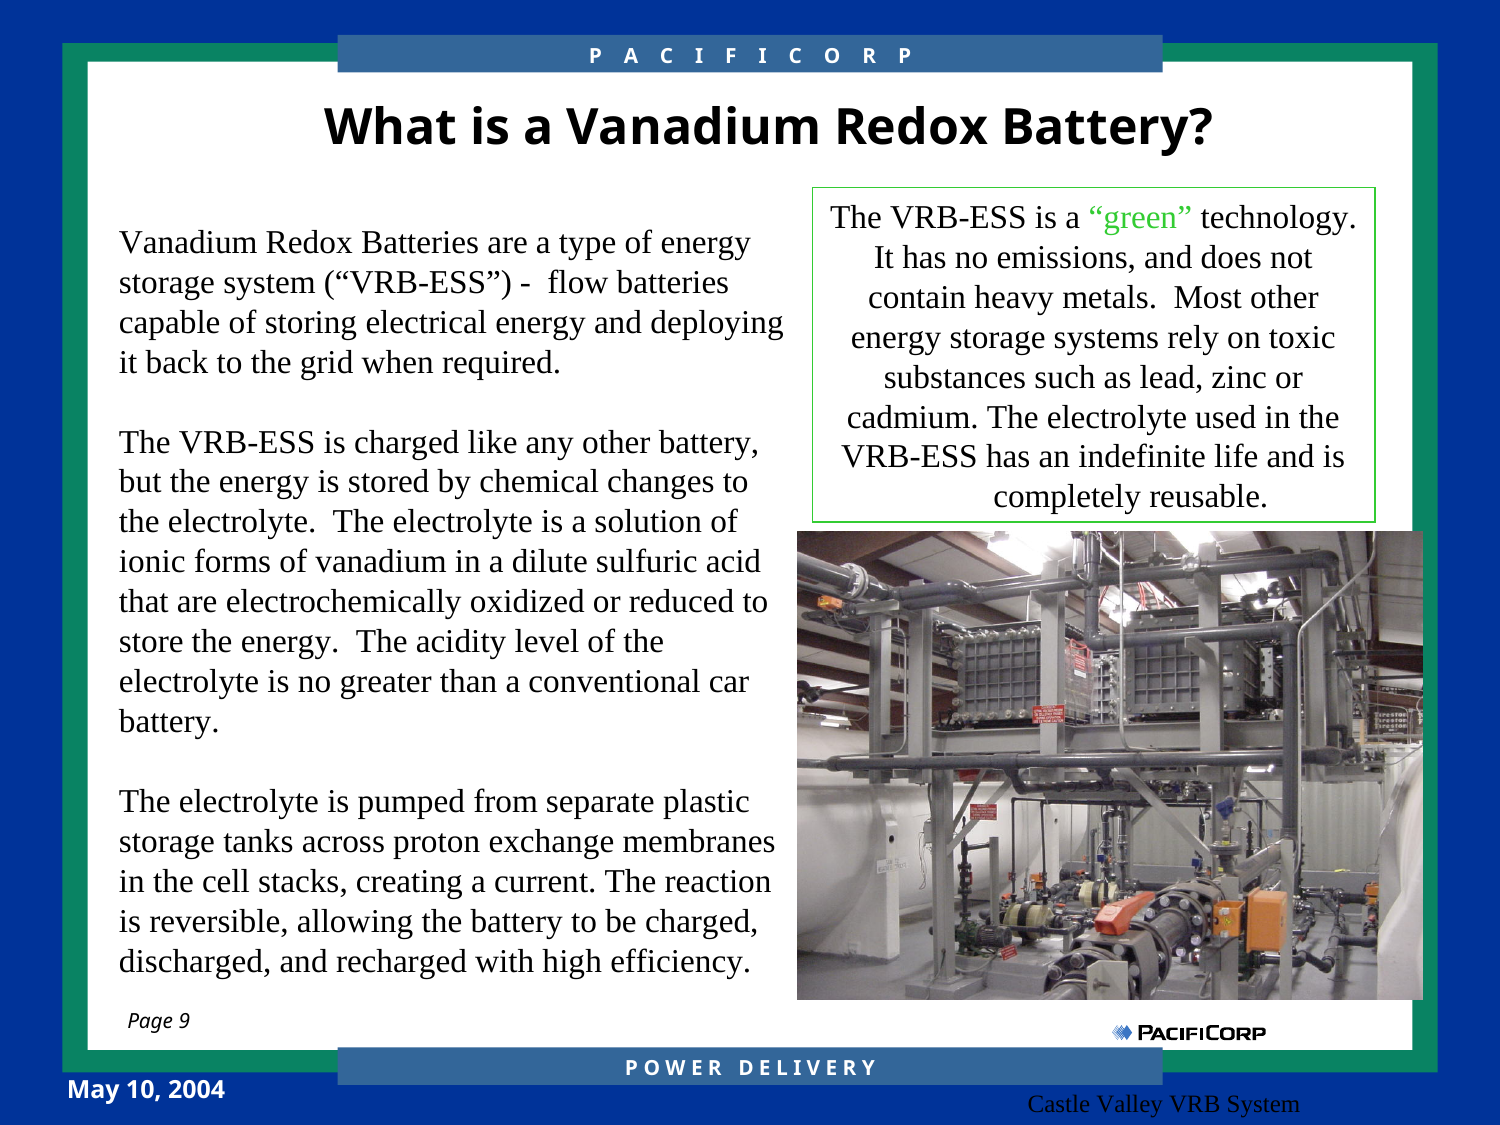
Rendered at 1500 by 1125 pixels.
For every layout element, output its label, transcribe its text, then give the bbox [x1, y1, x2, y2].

text_box The VRB-ESS is a “green” technology. It has no emissions, and does not contain heavy metals. Most other energy storage systems rely on toxic substances such as lead, zinc or cadmium. The electrolyte used in the VRB-ESS has an indefinite life and is completely reusable. [812, 187, 1375, 523]
text_box Vanadium Redox Batteries are a type of energy storage system (“VRB-ESS”) - flow batteries capable of storing electrical energy and deploying it back to the grid when required. The VRB-ESS is charged like any other battery, but the energy is stored by chemical changes to the electrolyte. The electrolyte is a solution of ionic forms of vanadium in a dilute sulfuric acid that are electrochemically oxidized or reduced to store the energy. The acidity level of the electrolyte is no greater than a conventional car battery. The electrolyte is pumped from separate plastic storage tanks across proton exchange membranes in the cell stacks, creating a current. The reaction is reversible, allowing the battery to be charged, discharged, and recharged with high efficiency. [104, 212, 805, 1048]
text_box Castle Valley VRB System [1012, 1079, 1316, 1125]
title What is a Vanadium Redox Battery? [131, 31, 1407, 219]
picture [805, 531, 1423, 1000]
